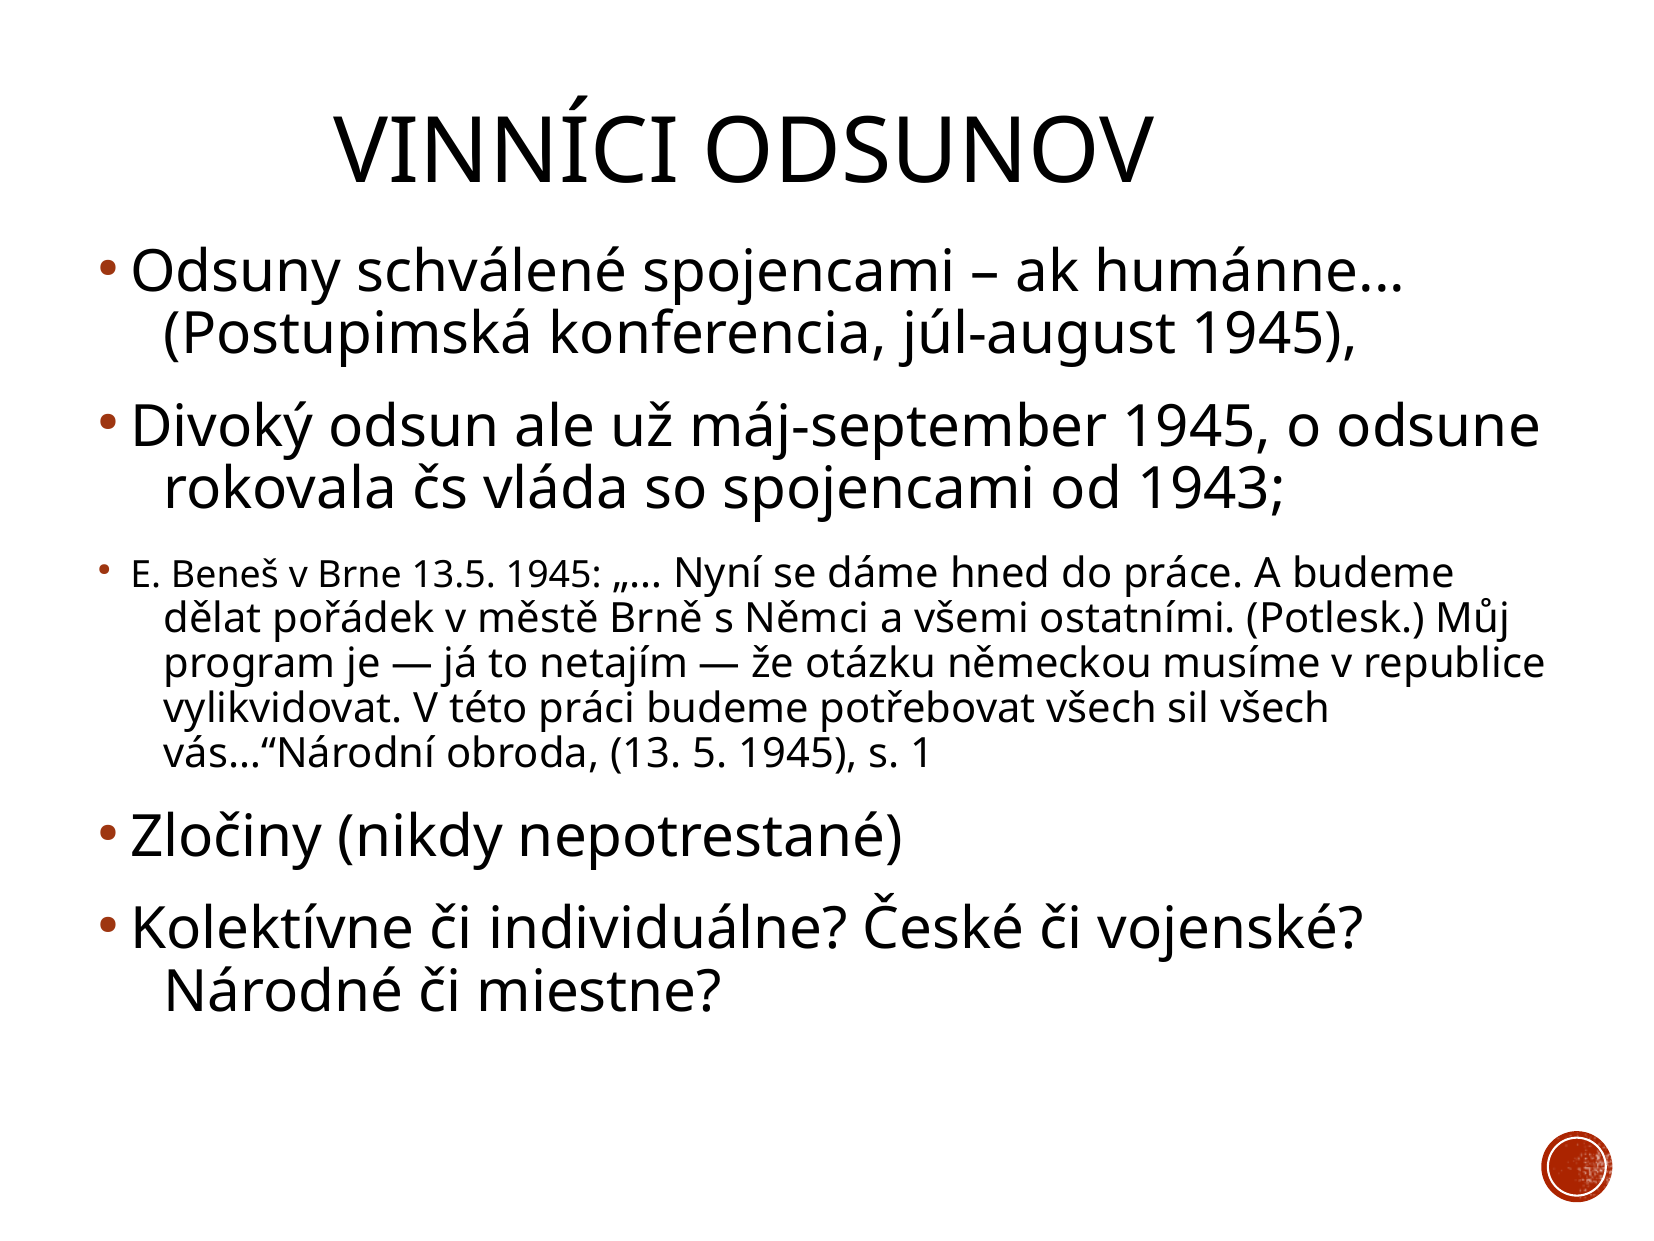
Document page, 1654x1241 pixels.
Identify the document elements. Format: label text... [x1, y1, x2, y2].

list Odsuny schválené spojencami – ak humánne...(Postupimská konferencia, júl-august 1945), Divoký odsun ale už máj-september 1945, o odsune rokovala čs vláda so spojencami od 1943; E. Beneš v Brne 13.5. 1945: „… Nyní se dáme hned do práce. A budeme dělat pořádek v městě Brně s Němci a všemi ostatními. (Potlesk.) Můj program je — já to netajím — že otázku německou musíme v republice vylikvidovat. V této práci budeme potřebovat všech sil všech vás…“Národní obroda, (13. 5. 1945), s. 1 Zločiny (nikdy nepotrestané) Kolektívne či individuálne? České či vojenské? Národné či miestne? [82, 233, 1571, 1052]
title Vinníci odsunov [0, 49, 1489, 257]
